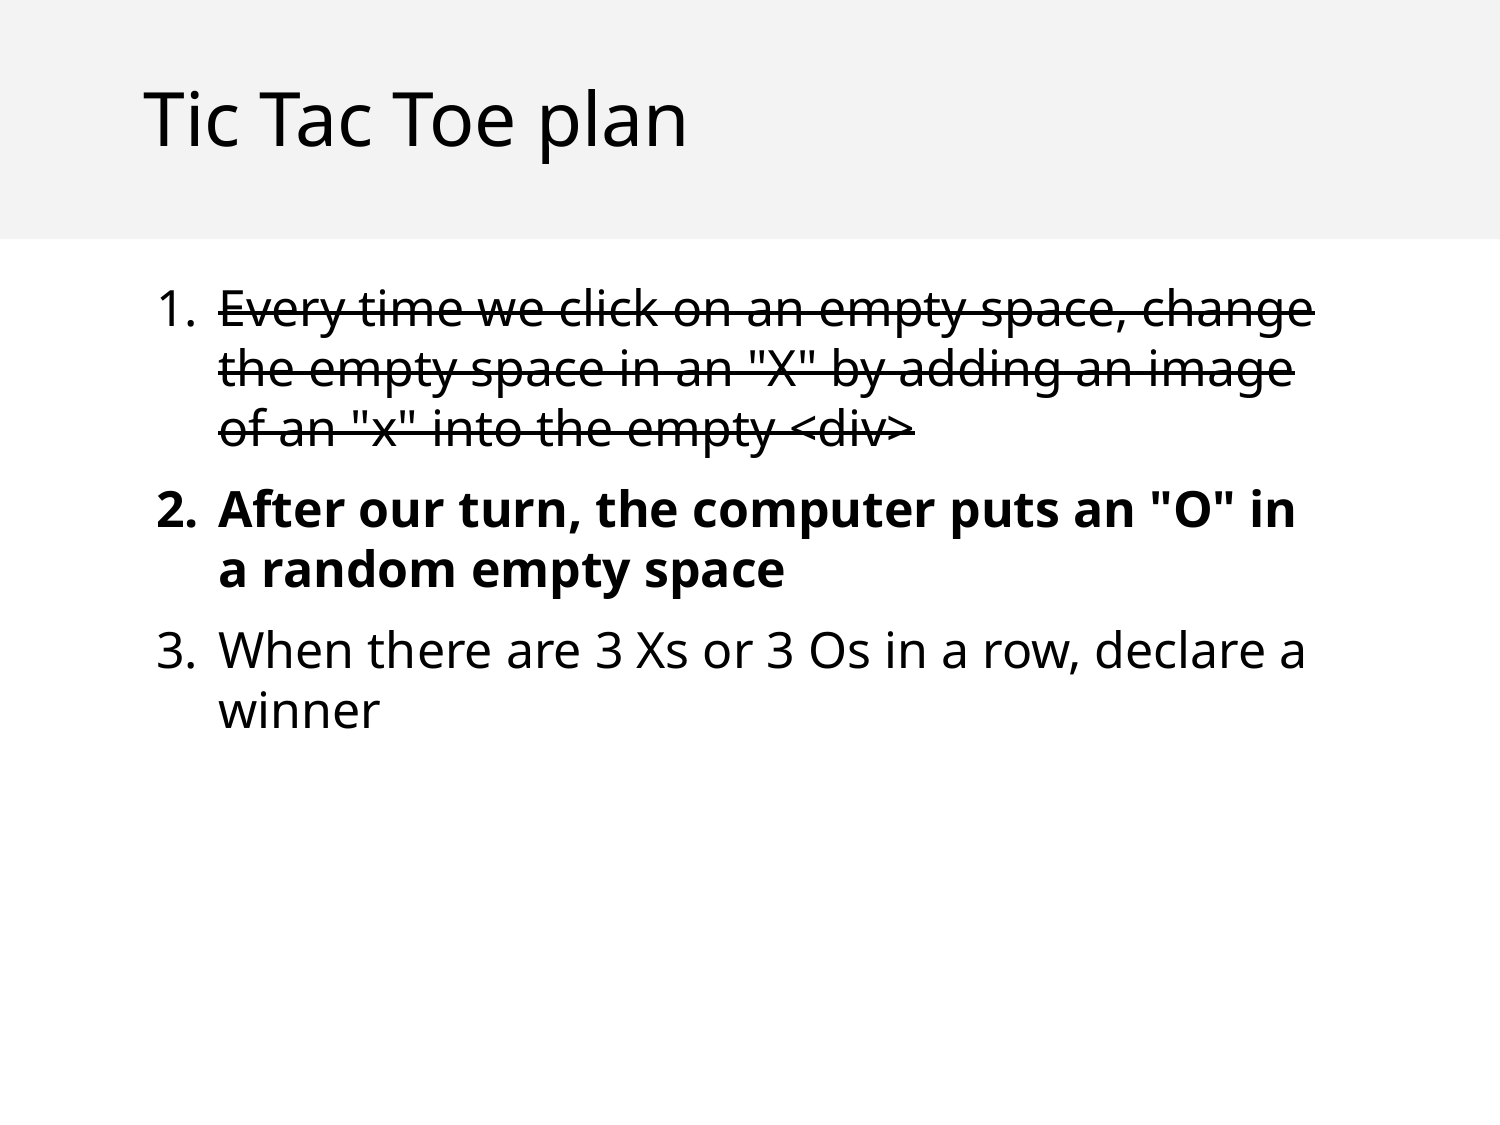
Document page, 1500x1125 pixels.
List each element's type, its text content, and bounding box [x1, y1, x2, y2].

title Tic Tac Toe plan [128, 56, 1372, 183]
text_box Every time we click on an empty space, change the empty space in an "X" by adding an image of an "x" into the empty <div> After our turn, the computer puts an "O" in a random empty space When there are 3 Xs or 3 Os in a row, declare a winner [128, 261, 1333, 642]
